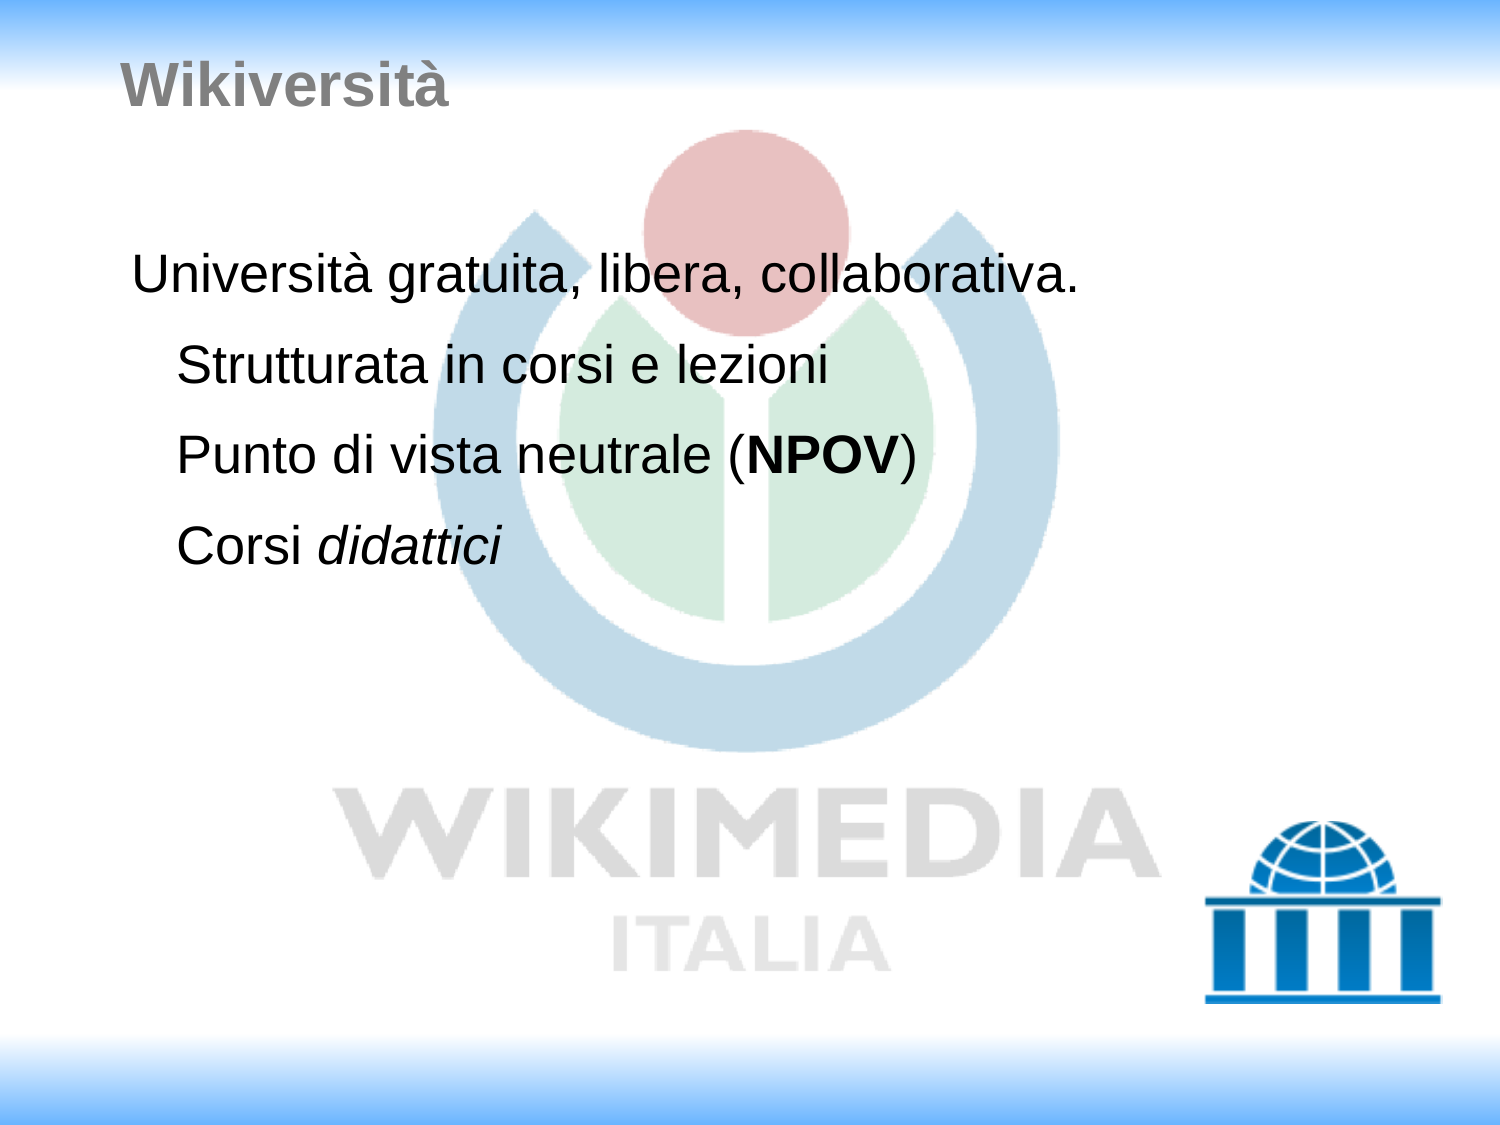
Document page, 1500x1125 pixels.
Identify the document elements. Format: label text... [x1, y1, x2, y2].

text_box [0, 1034, 1500, 1125]
text_box Università gratuita, libera, collaborativa. Strutturata in corsi e lezioni Punto di vista neutrale (NPOV) Corsi didattici [116, 205, 1281, 584]
picture [75, 91, 1443, 1034]
text_box [0, 0, 1500, 91]
text_box Wikiversità [120, 50, 1479, 120]
